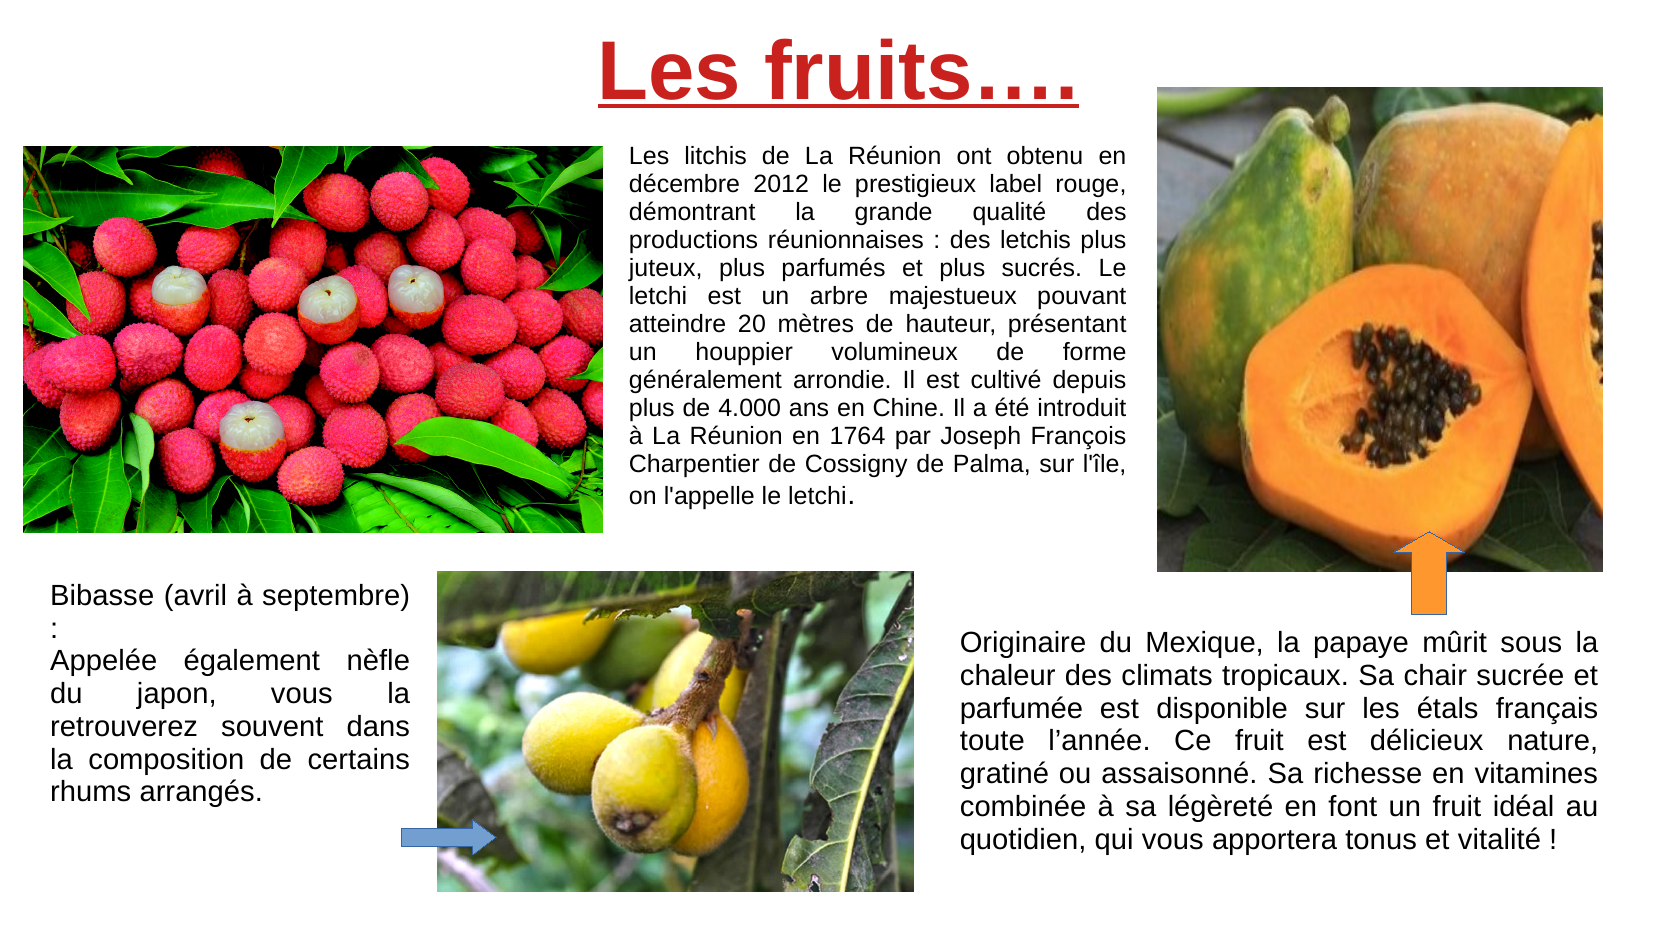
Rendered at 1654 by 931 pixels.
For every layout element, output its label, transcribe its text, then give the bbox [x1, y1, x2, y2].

picture [437, 571, 914, 892]
picture [1157, 87, 1603, 572]
title Les fruits…. [94, 0, 1583, 144]
text_box Bibasse (avril à septembre) : Appelée également nèfle du japon, vous la retrouverez souvent dans la composition de certains rhums arrangés. [35, 571, 426, 824]
text_box [401, 819, 497, 855]
text_box [1393, 531, 1465, 615]
text_box Les litchis de La Réunion ont obtenu en décembre 2012 le prestigieux label rouge, démontrant la grande qualité des productions réunionnaises : des letchis plus juteux, plus parfumés et plus sucrés. Le letchi est un arbre majestueux pouvant atteindre 20 mètres de hauteur, présentant un houppier volumineux de forme généralement arrondie. Il est cultivé depuis plus de 4.000 ans en Chine. Il a été introduit à La Réunion en 1764 par Joseph François Charpentier de Cossigny de Palma, sur l'île, on l'appelle le letchi. [614, 134, 1146, 560]
text_box Originaire du Mexique, la papaye mûrit sous la chaleur des climats tropicaux. Sa chair sucrée et parfumée est disponible sur les étals français toute l’année. Ce fruit est délicieux nature, gratiné ou assaisonné. Sa richesse en vitamines combinée à sa légèreté en font un fruit idéal au quotidien, qui vous apportera tonus et vitalité ! [944, 618, 1619, 931]
picture [23, 146, 603, 533]
